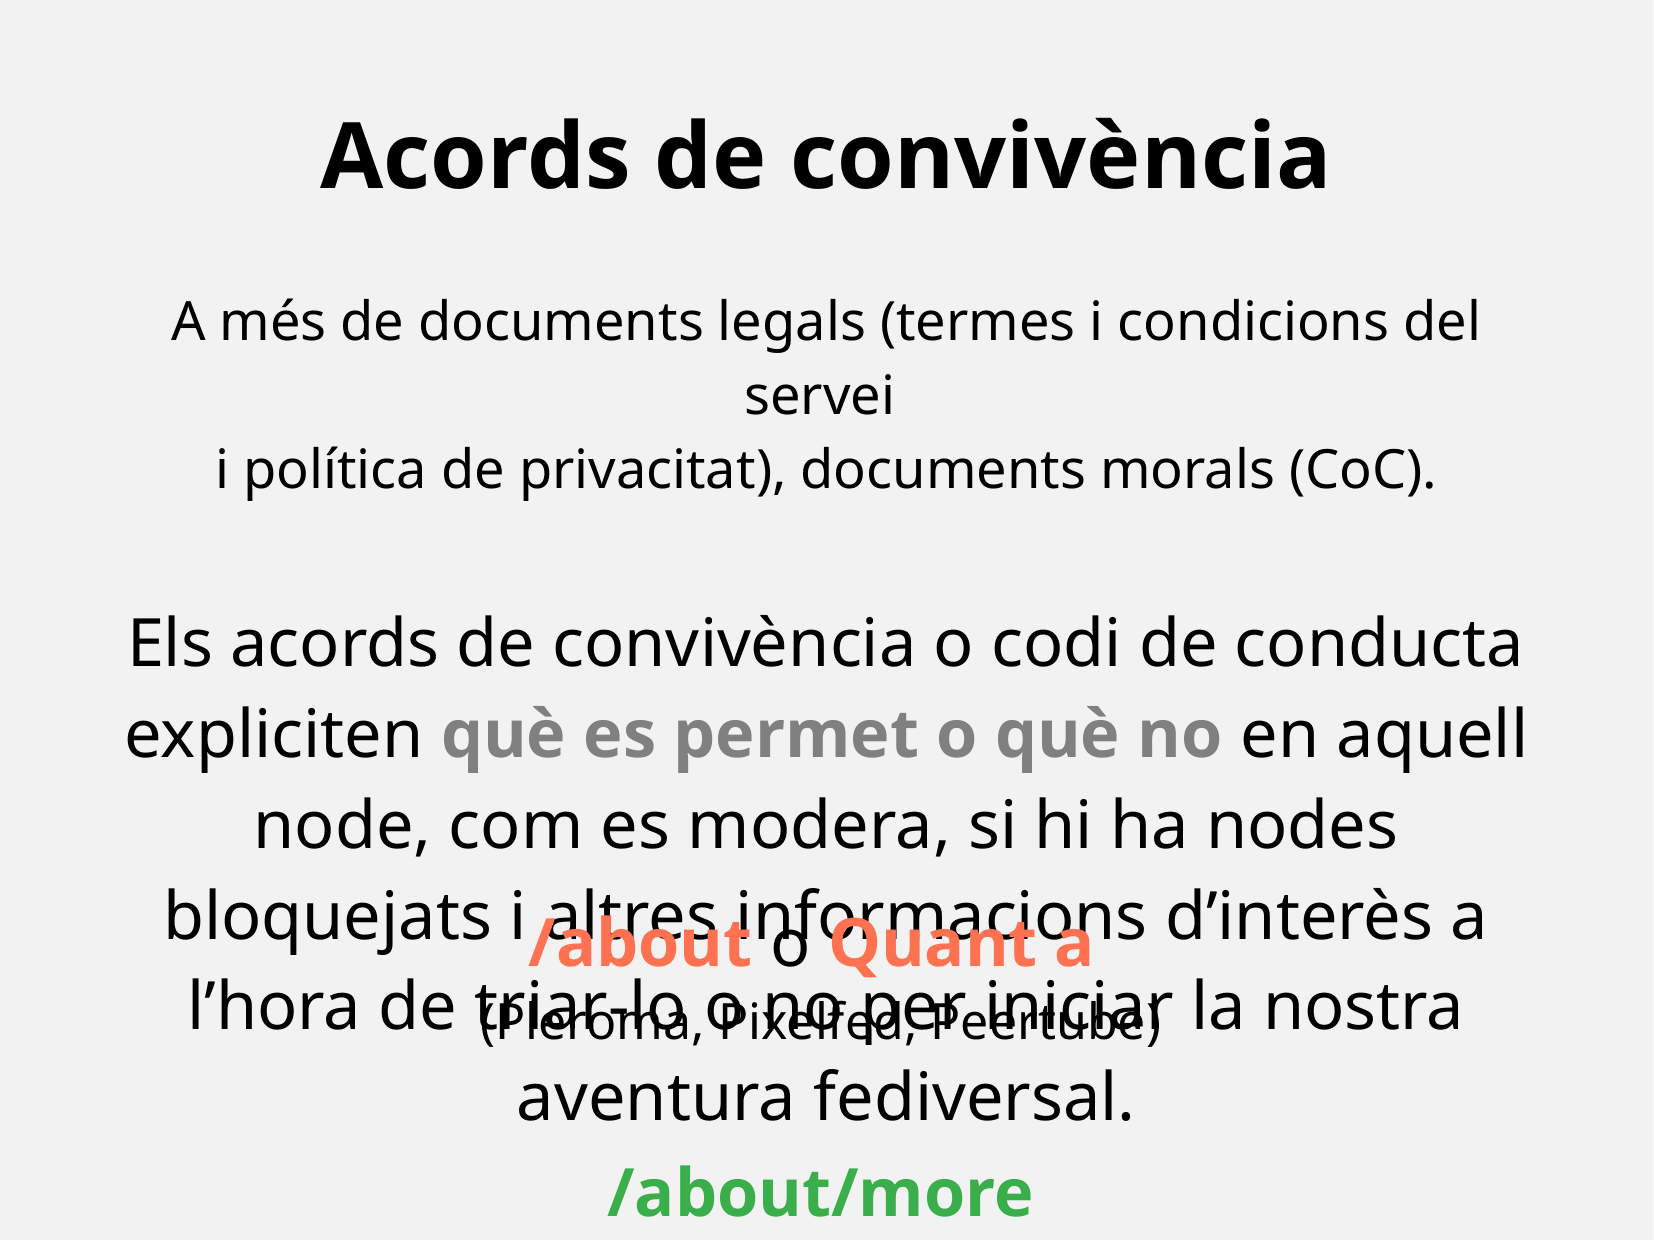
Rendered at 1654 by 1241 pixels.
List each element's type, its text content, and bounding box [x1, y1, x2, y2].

text_box A més de documents legals (termes i condicions del servei i política de privacitat), documents morals (CoC). Els acords de convivència o codi de conducta expliciten què es permet o què no en aquell node, com es modera, si hi ha nodes bloquejats i altres informacions d’interès a l’hora de triar-lo o no per iniciar la nostra aventura fediversal. [88, 275, 1565, 825]
title Acords de convivència [82, 49, 1571, 257]
text_box /about o Quant a (Pleroma, Pixelfed, Peertube) /about/more (Mastodon) [460, 887, 1182, 1166]
